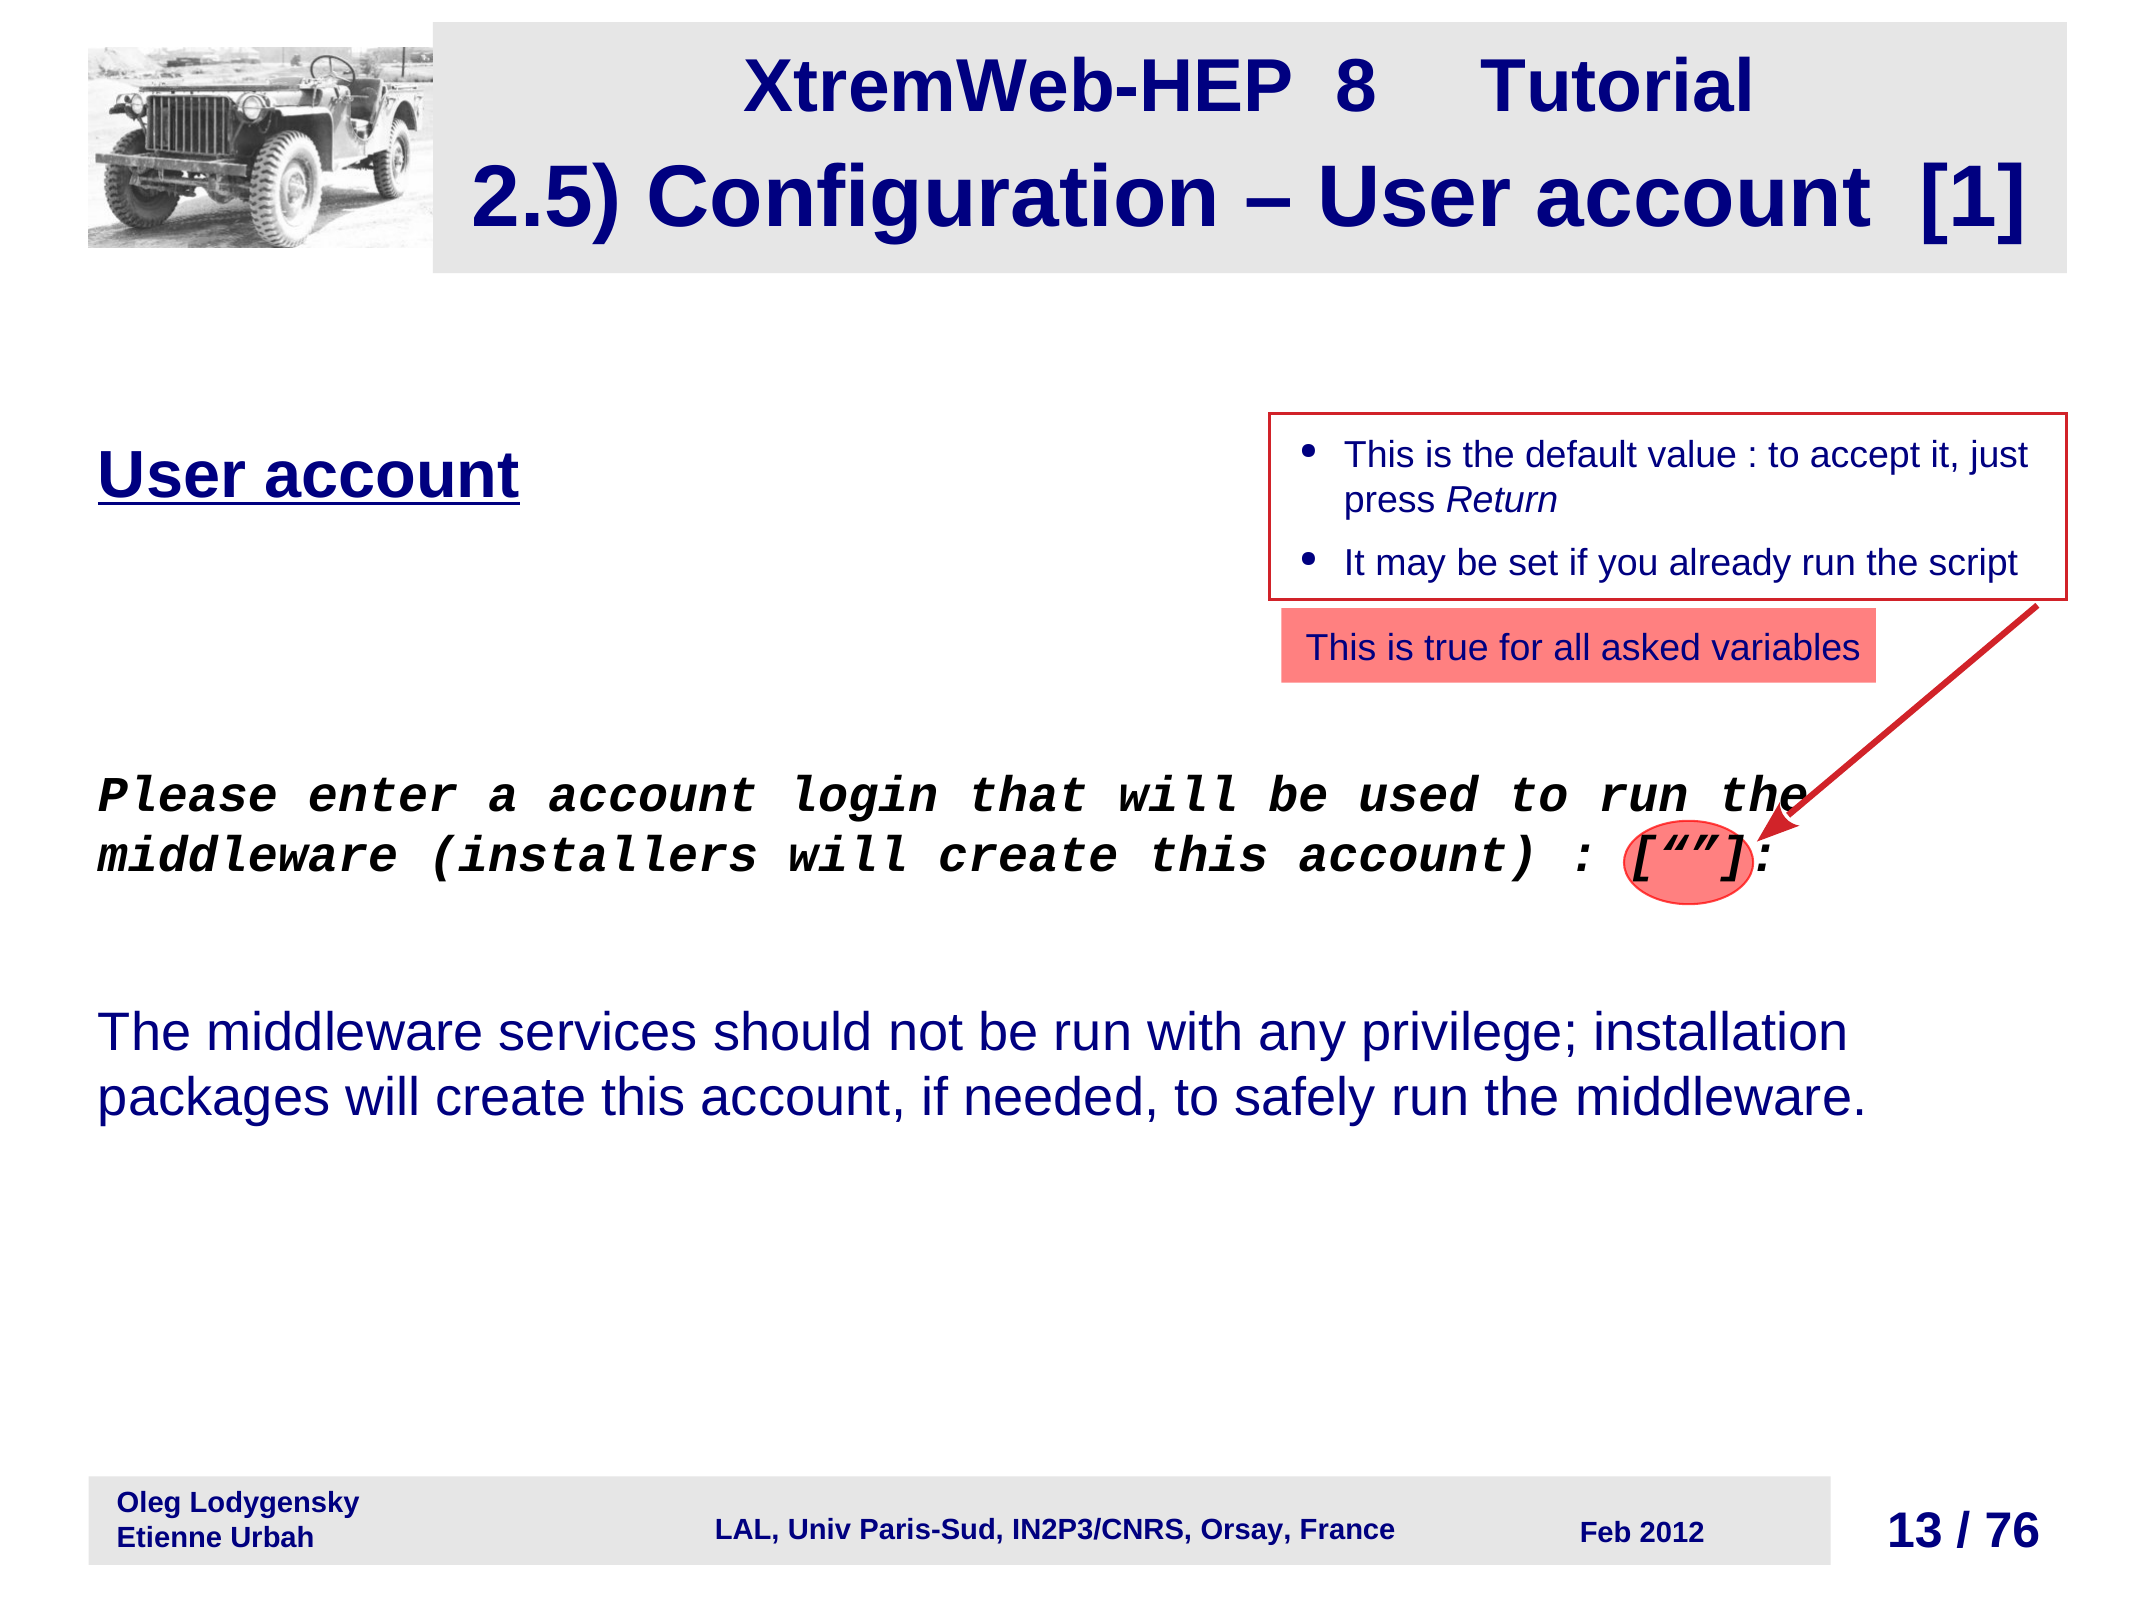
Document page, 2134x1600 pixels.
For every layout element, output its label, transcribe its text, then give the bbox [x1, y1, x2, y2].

title 2.5) Configuration – User account [1] [442, 118, 2067, 266]
text_box This is the default value : to accept it, just press Return It may be set if you already run the script [1269, 413, 2067, 600]
text_box User account Please enter a account login that will be used to run the middleware (installers will create this account) : [“”]: The middleware services should not be run with any privilege; installation packages will create this account, if needed, to safely run the middleware. [88, 431, 2094, 1415]
picture [88, 47, 433, 248]
text_box This is true for all asked variables [1281, 608, 1876, 683]
